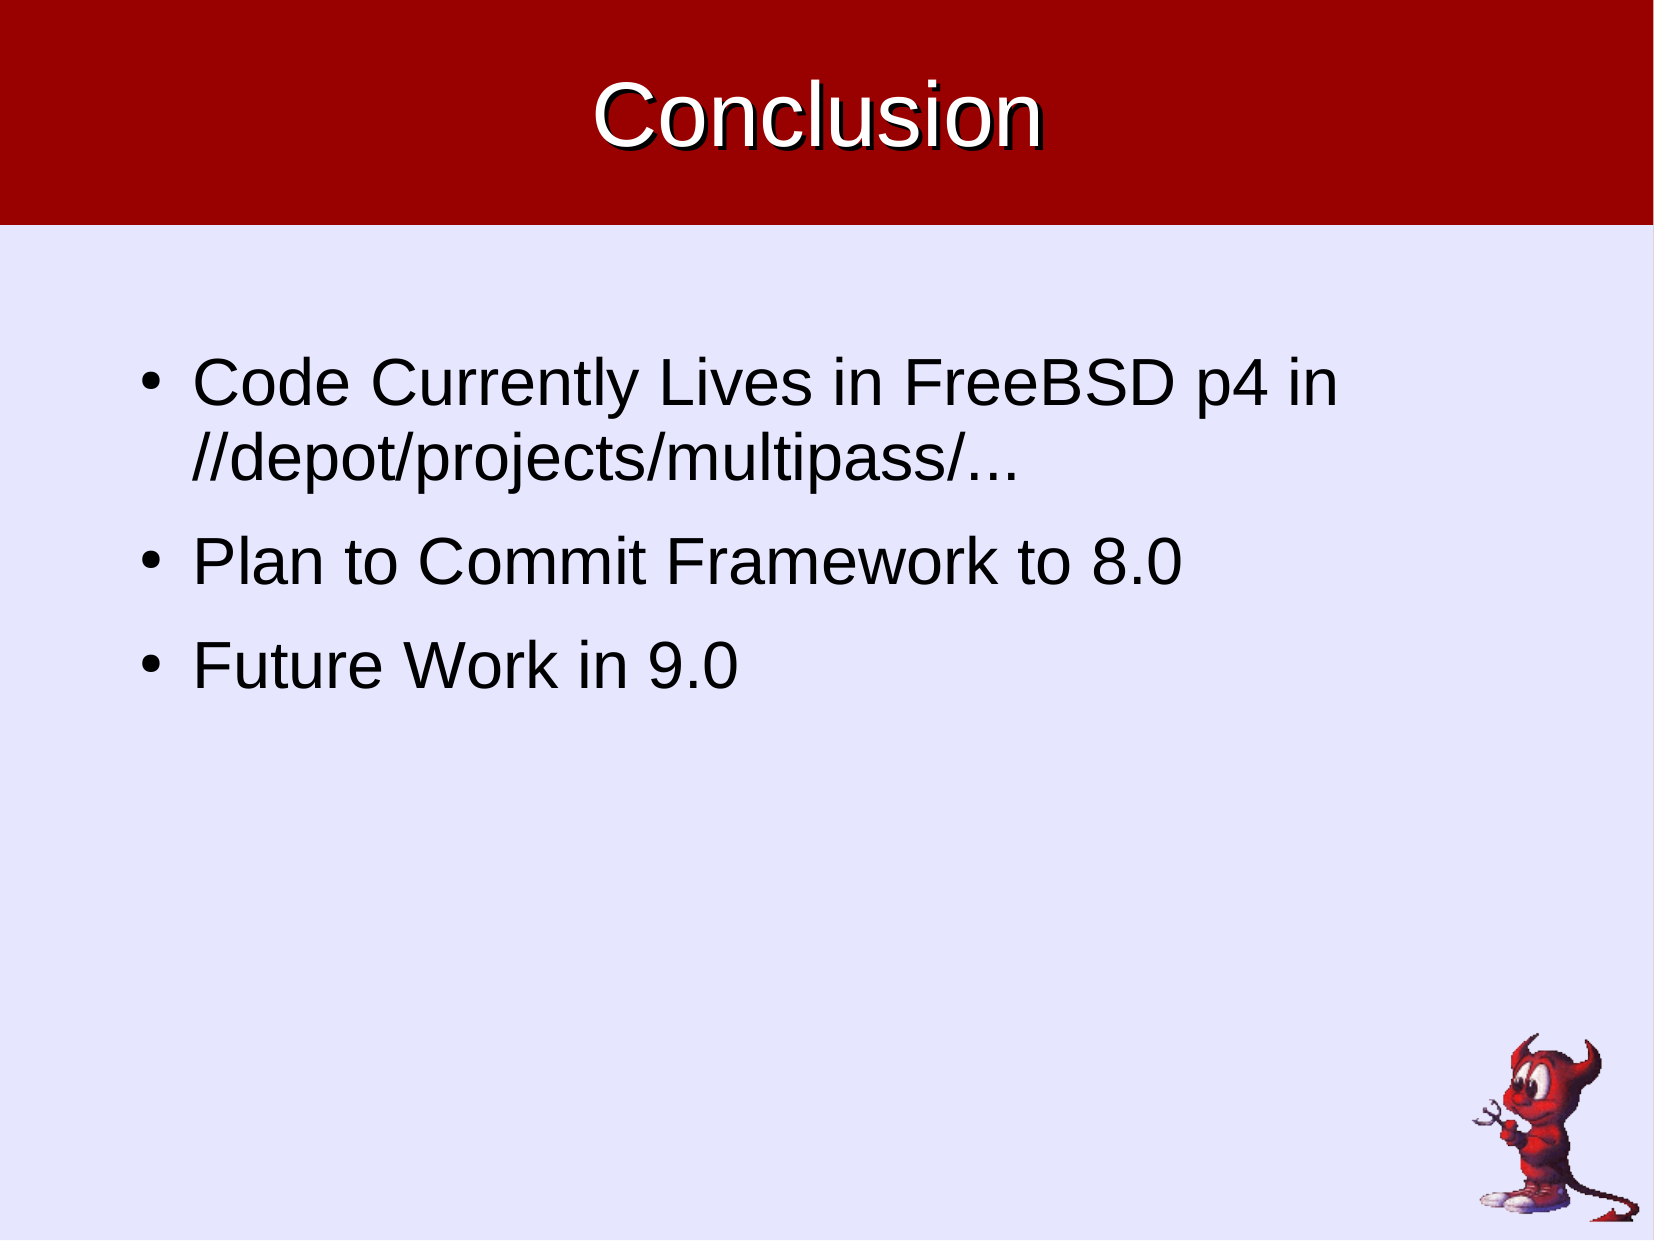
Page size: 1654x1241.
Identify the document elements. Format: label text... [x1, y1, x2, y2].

list Code Currently Lives in FreeBSD p4 in //depot/projects/multipass/... Plan to Commit Framework to 8.0 Future Work in 9.0 [121, 344, 1534, 1127]
picture [1464, 1030, 1643, 1227]
title Conclusion [112, 11, 1525, 219]
